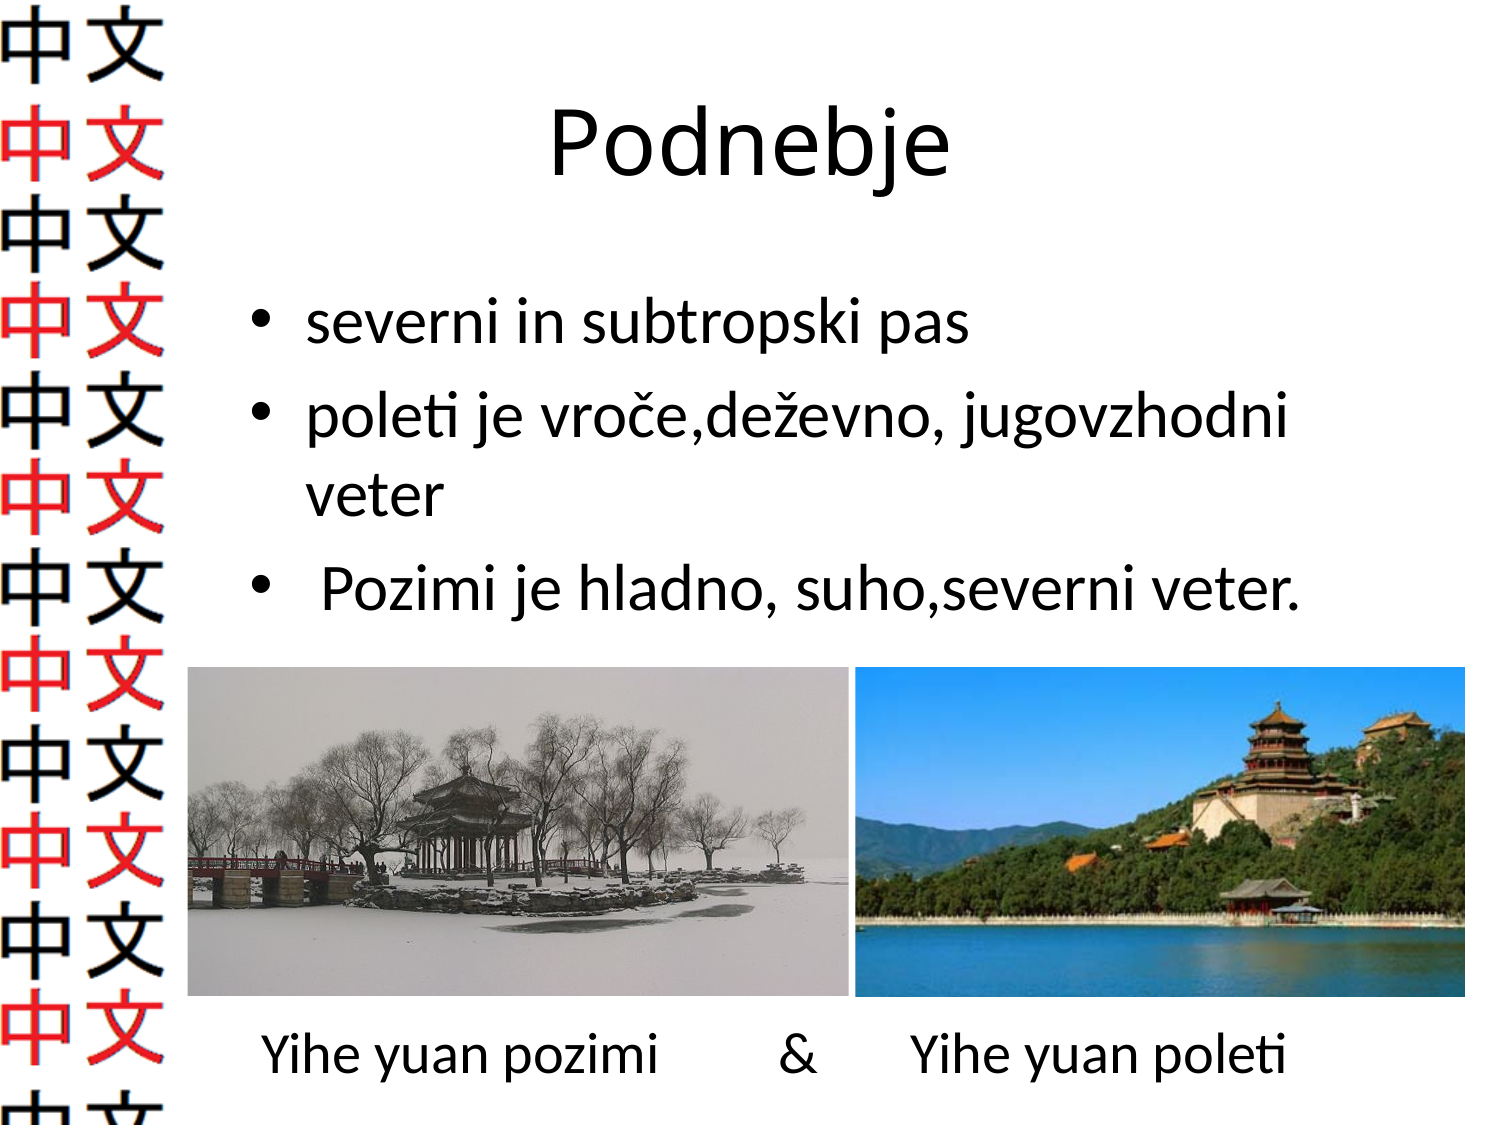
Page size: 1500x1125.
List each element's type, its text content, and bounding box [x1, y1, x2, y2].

picture [855, 667, 1465, 997]
title Podnebje [186, 45, 1425, 233]
list Yihe yuan pozimi & Yihe yuan poleti [246, 1007, 1442, 1125]
picture [187, 667, 849, 997]
list severni in subtropski pas poleti je vroče,deževno, jugovzhodni veter Pozimi je hladno, suho,severni veter. [234, 269, 1418, 1020]
picture [0, 0, 186, 1125]
